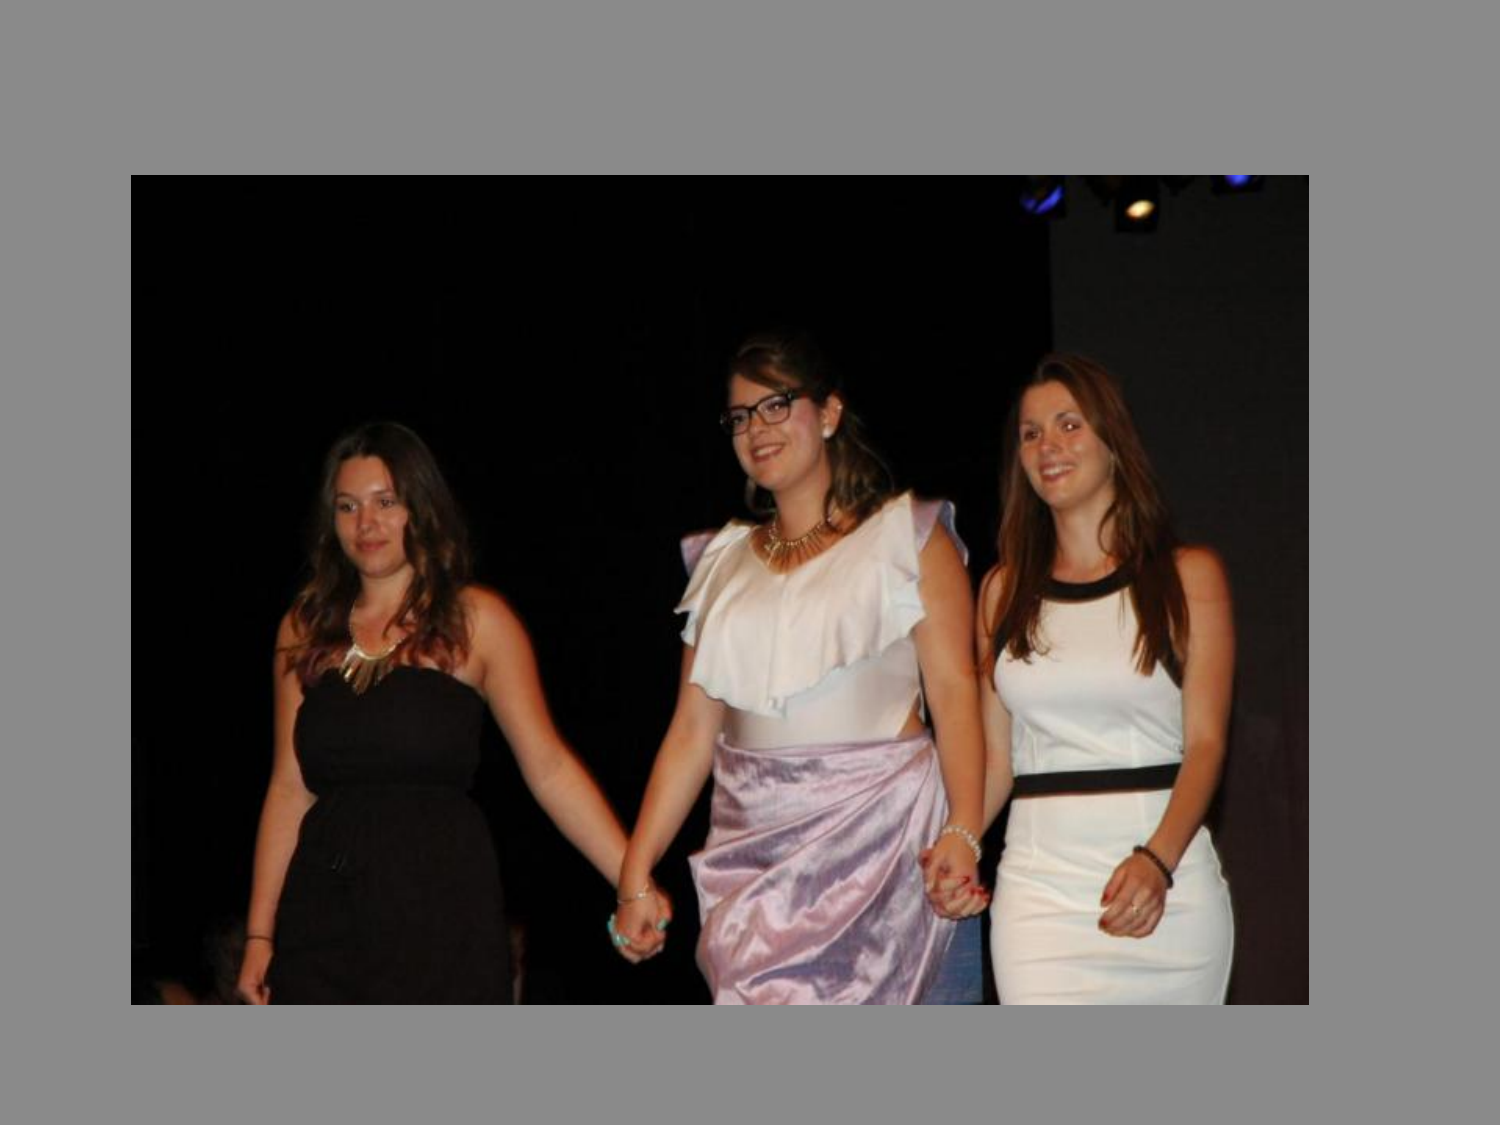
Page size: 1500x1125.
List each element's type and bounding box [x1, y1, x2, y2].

title [75, 45, 1425, 233]
picture [131, 175, 1309, 1005]
